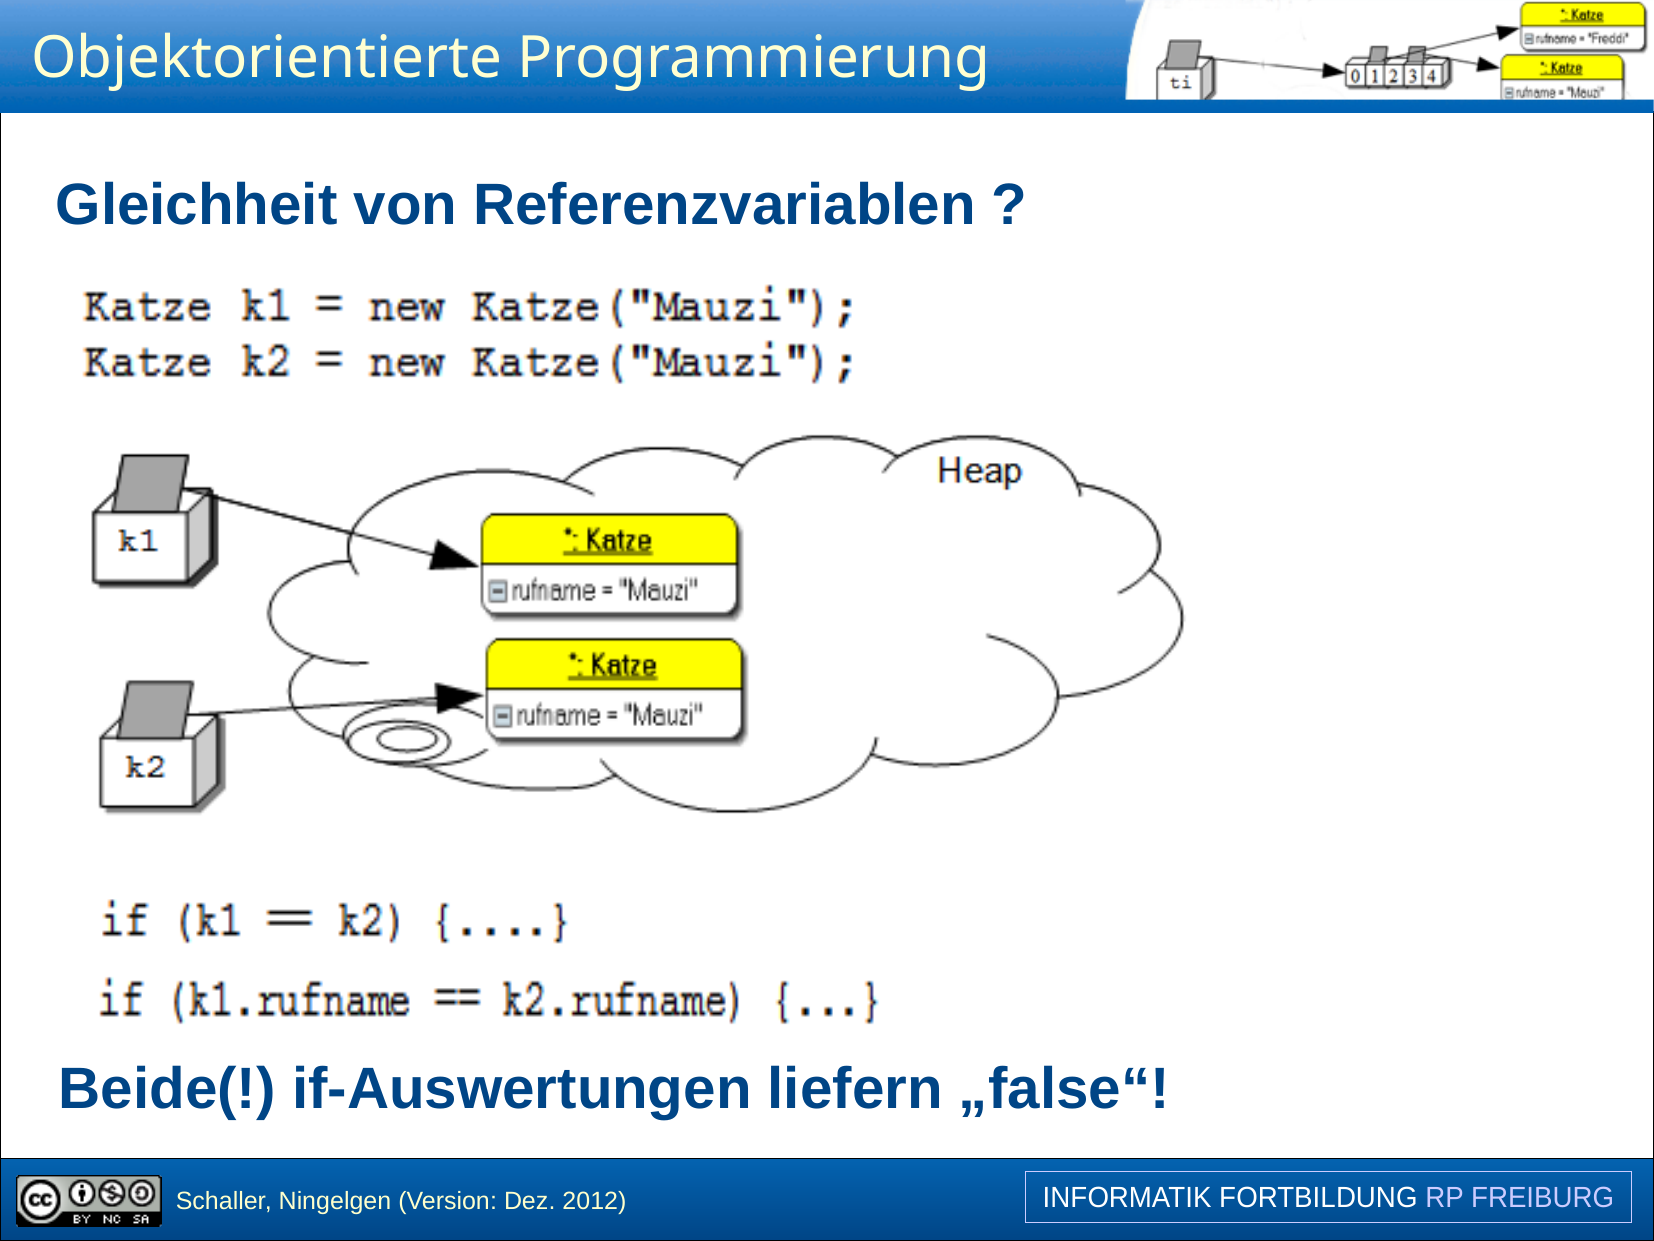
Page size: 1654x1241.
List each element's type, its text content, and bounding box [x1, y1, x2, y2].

picture [93, 884, 595, 954]
picture [91, 961, 912, 1039]
text_box Beide(!) if-Auswertungen liefern „false“! [44, 1048, 1187, 1130]
title Objektorientierte Programmierung [31, 16, 1151, 94]
picture [66, 422, 1191, 825]
picture [0, 0, 1654, 113]
picture [16, 1175, 162, 1227]
text_box Gleichheit von Referenzvariablen ? [40, 164, 1044, 246]
picture [58, 266, 893, 398]
